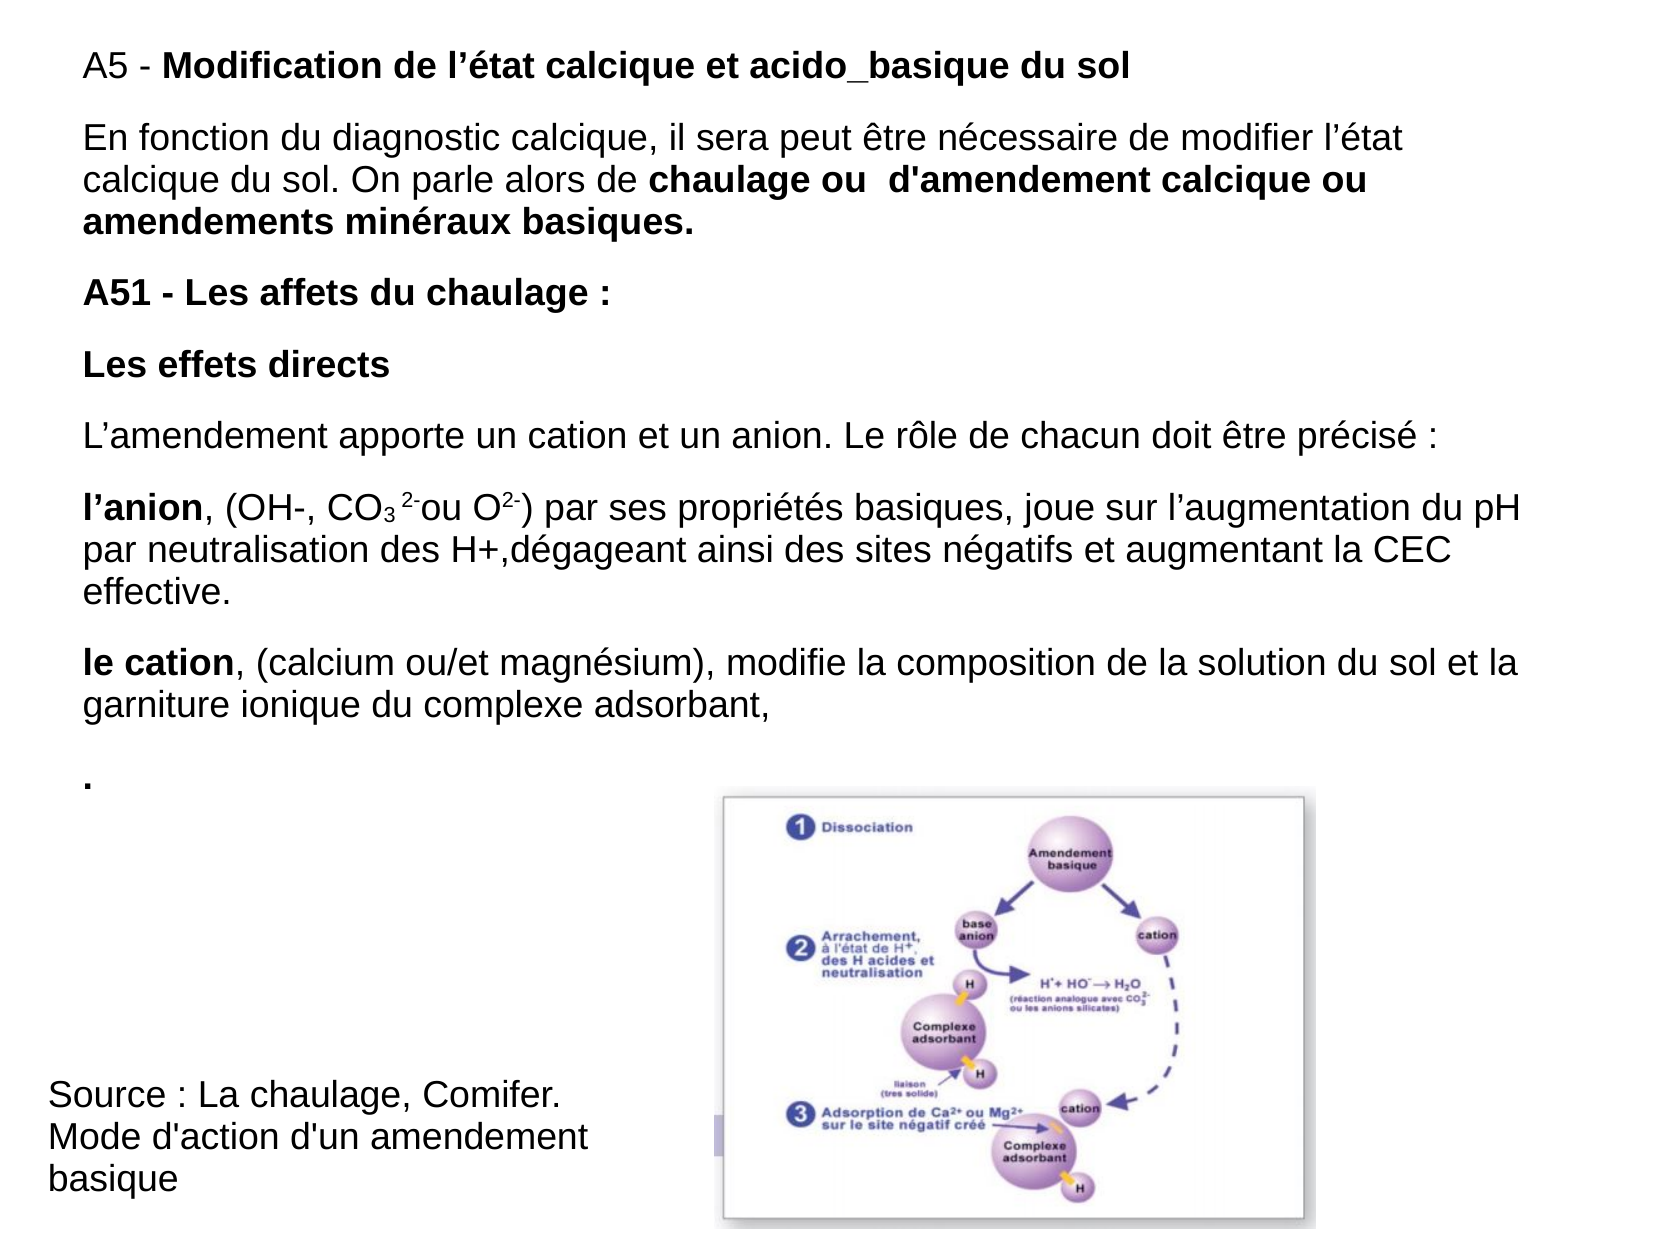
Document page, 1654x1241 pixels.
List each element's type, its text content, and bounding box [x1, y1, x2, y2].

list A5 - Modification de l’état calcique et acido_basique du sol En fonction du diagnostic calcique, il sera peut être nécessaire de modifier l’état calcique du sol. On parle alors de chaulage ou d'amendement calcique ou amendements minéraux basiques. A51 - Les affets du chaulage : Les effets directs L’amendement apporte un cation et un anion. Le rôle de chacun doit être précisé : l’anion, (OH-, CO3 2-ou O2-) par ses propriétés basiques, joue sur l’augmentation du pH par neutralisation des H+,dégageant ainsi des sites négatifs et augmentant la CEC effective. le cation, (calcium ou/et magnésium), modifie la composition de la solution du sol et la garniture ionique du complexe adsorbant, . [82, 44, 1538, 1199]
text_box Source : La chaulage, Comifer. Mode d'action d'un amendement basique [33, 1066, 720, 1208]
picture [714, 786, 1316, 1229]
